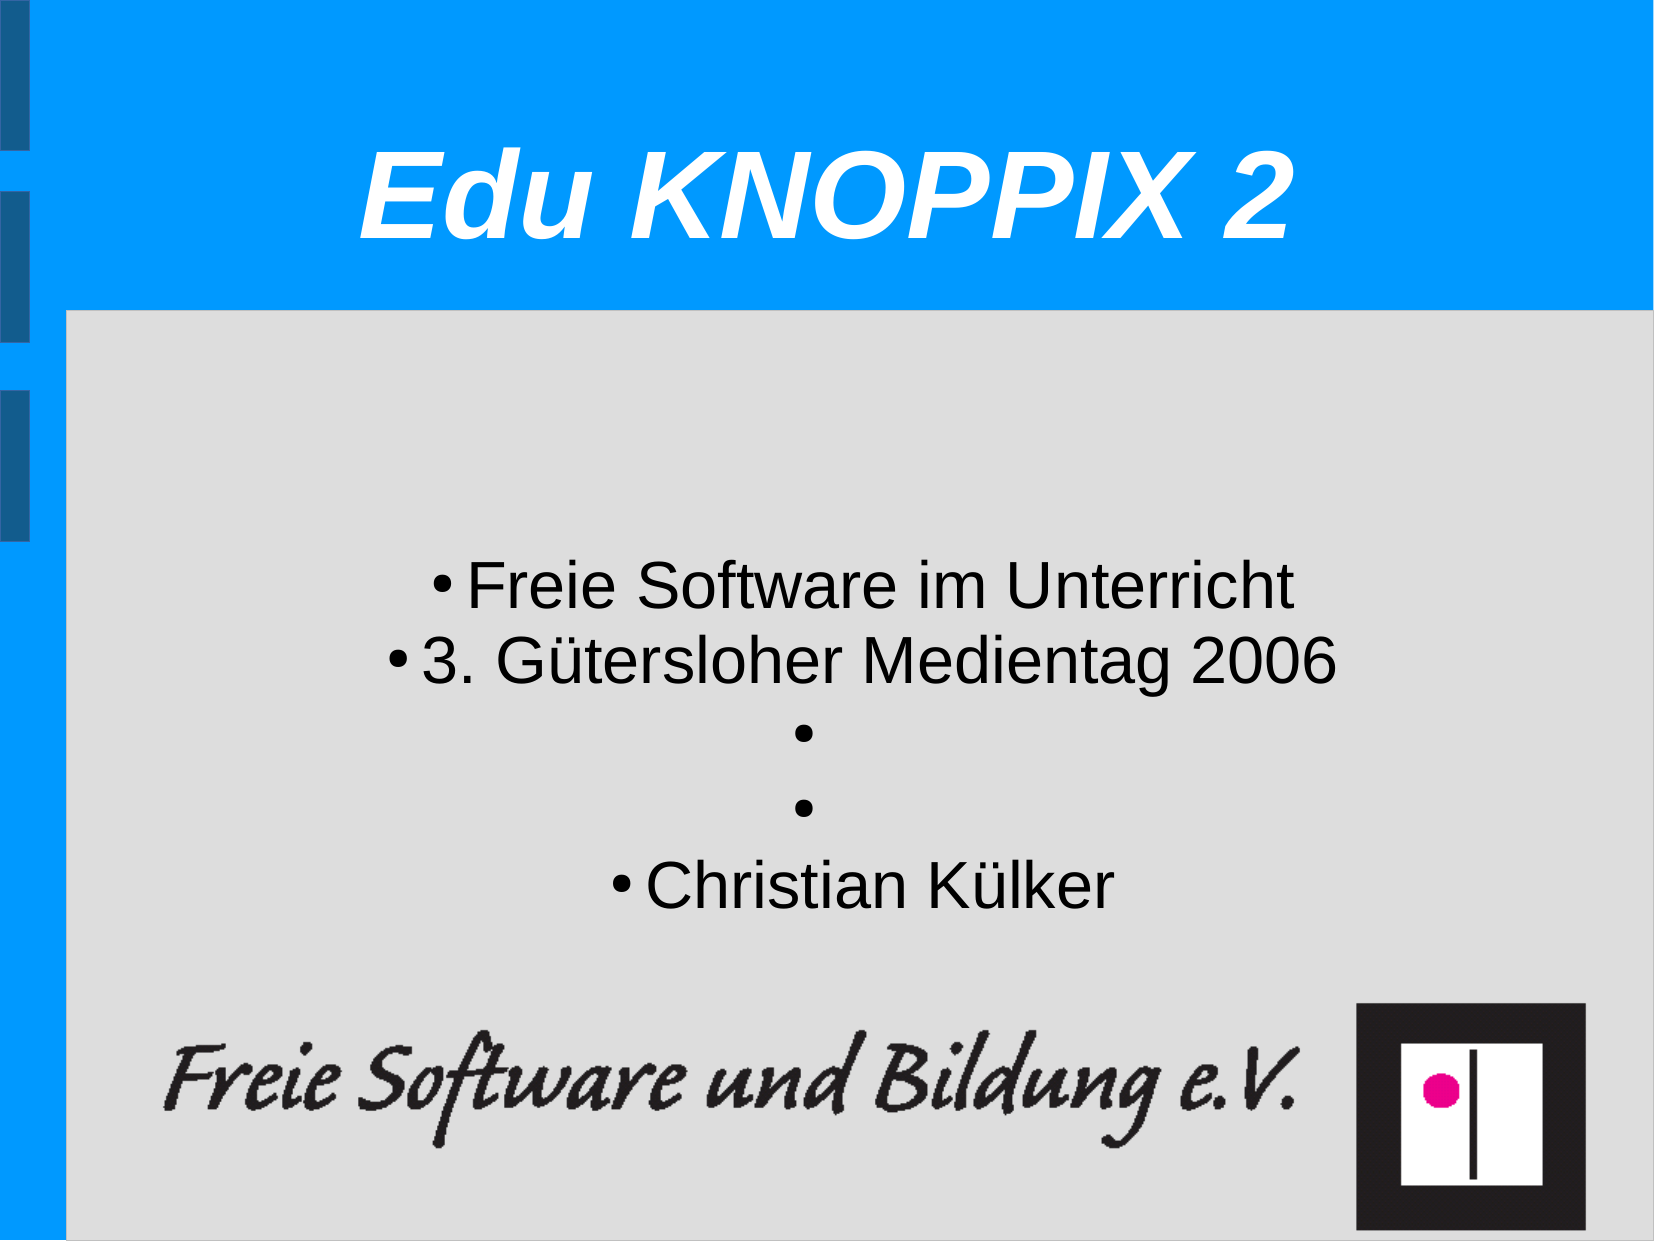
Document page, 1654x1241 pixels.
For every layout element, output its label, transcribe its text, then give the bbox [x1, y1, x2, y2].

picture [147, 993, 1595, 1241]
title Edu KNOPPIX 2 [121, 91, 1534, 299]
subtitle Freie Software im Unterricht 3. Gütersloher Medientag 2006 Christian Külker [121, 344, 1534, 1127]
